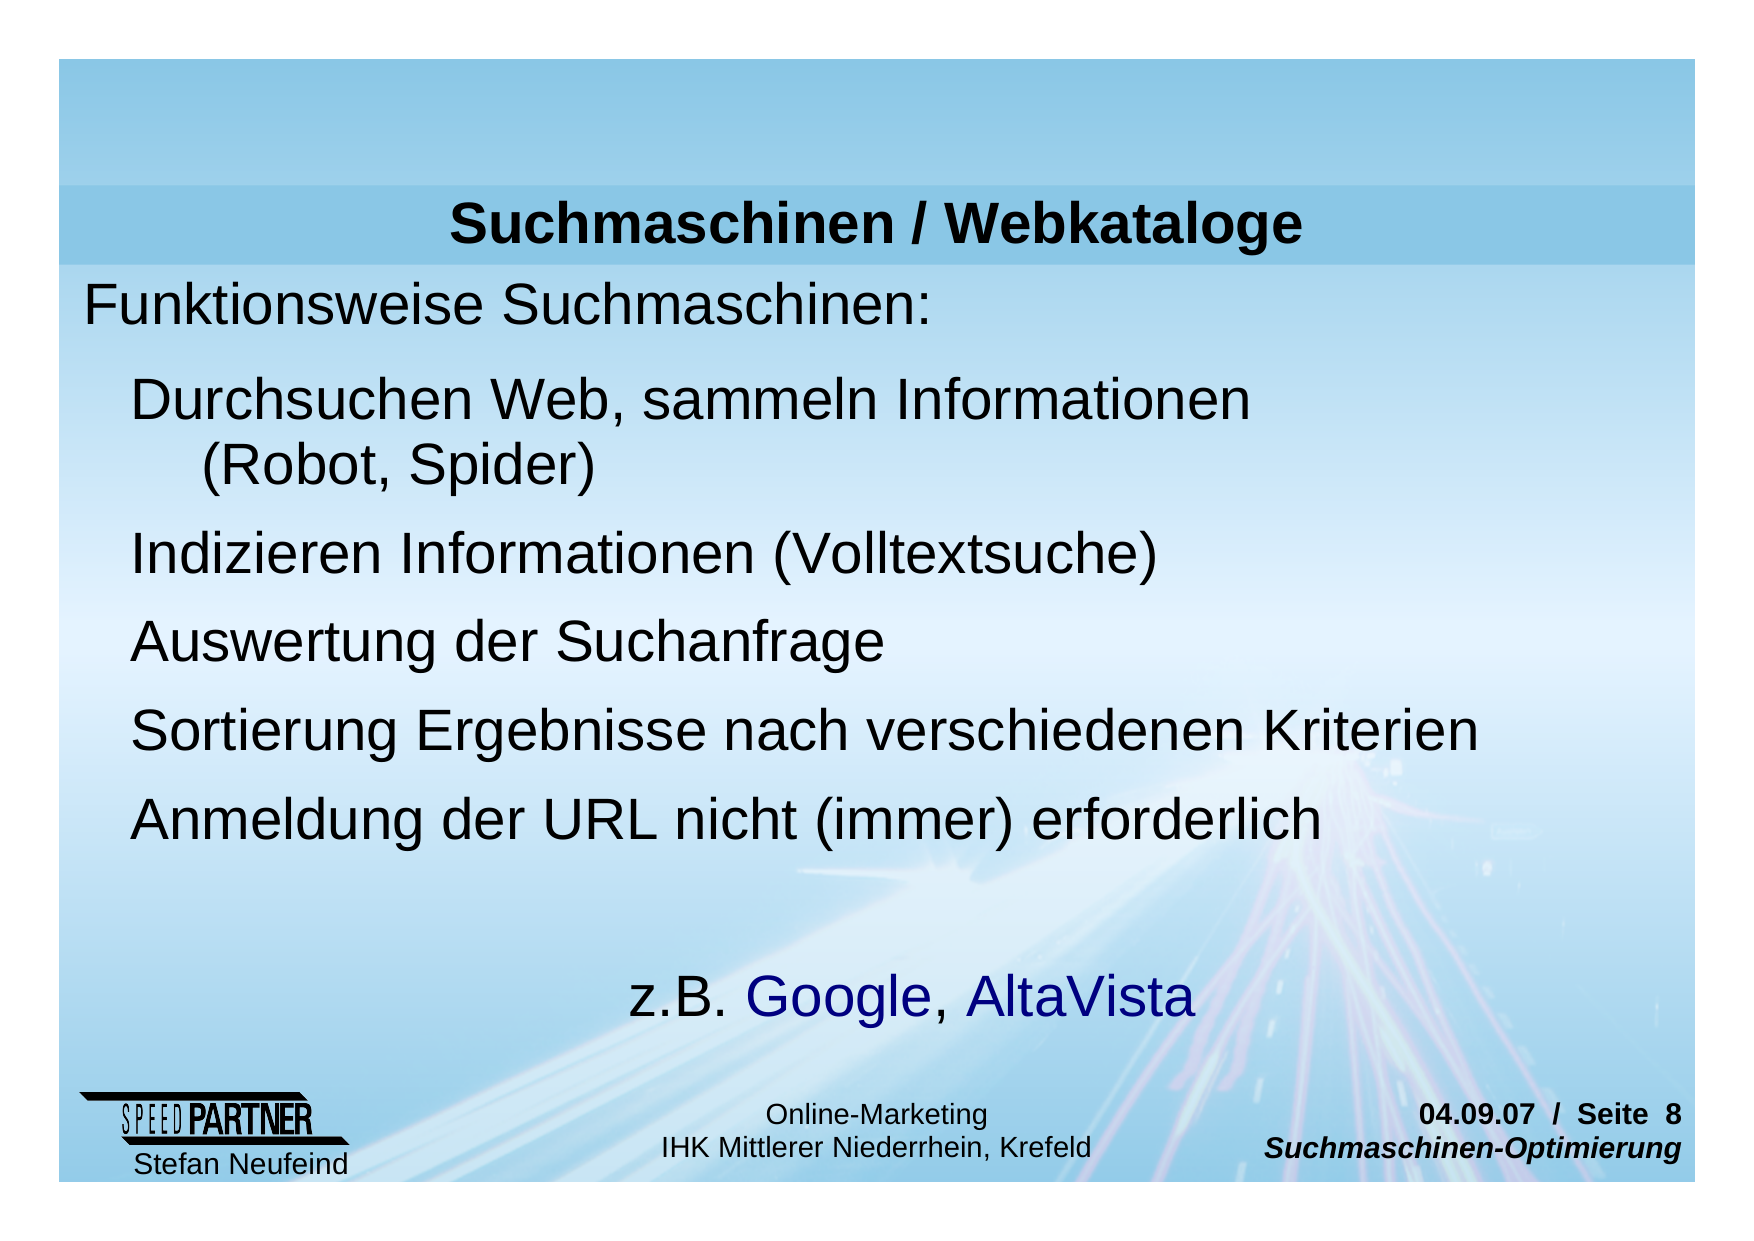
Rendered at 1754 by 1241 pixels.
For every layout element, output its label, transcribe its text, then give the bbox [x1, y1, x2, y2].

picture [59, 265, 1695, 1182]
list Funktionsweise Suchmaschinen: Durchsuchen Web, sammeln Informationen (Robot, Spider) Indizieren Informationen (Volltextsuche) Auswertung der Suchanfrage Sortierung Ergebnisse nach verschiedenen Kriterien Anmeldung der URL nicht (immer) erforderlich z.B. Google, AltaVista [71, 272, 1695, 1055]
title Suchmaschinen / Webkataloge [59, 190, 1695, 257]
picture [59, 59, 1695, 185]
